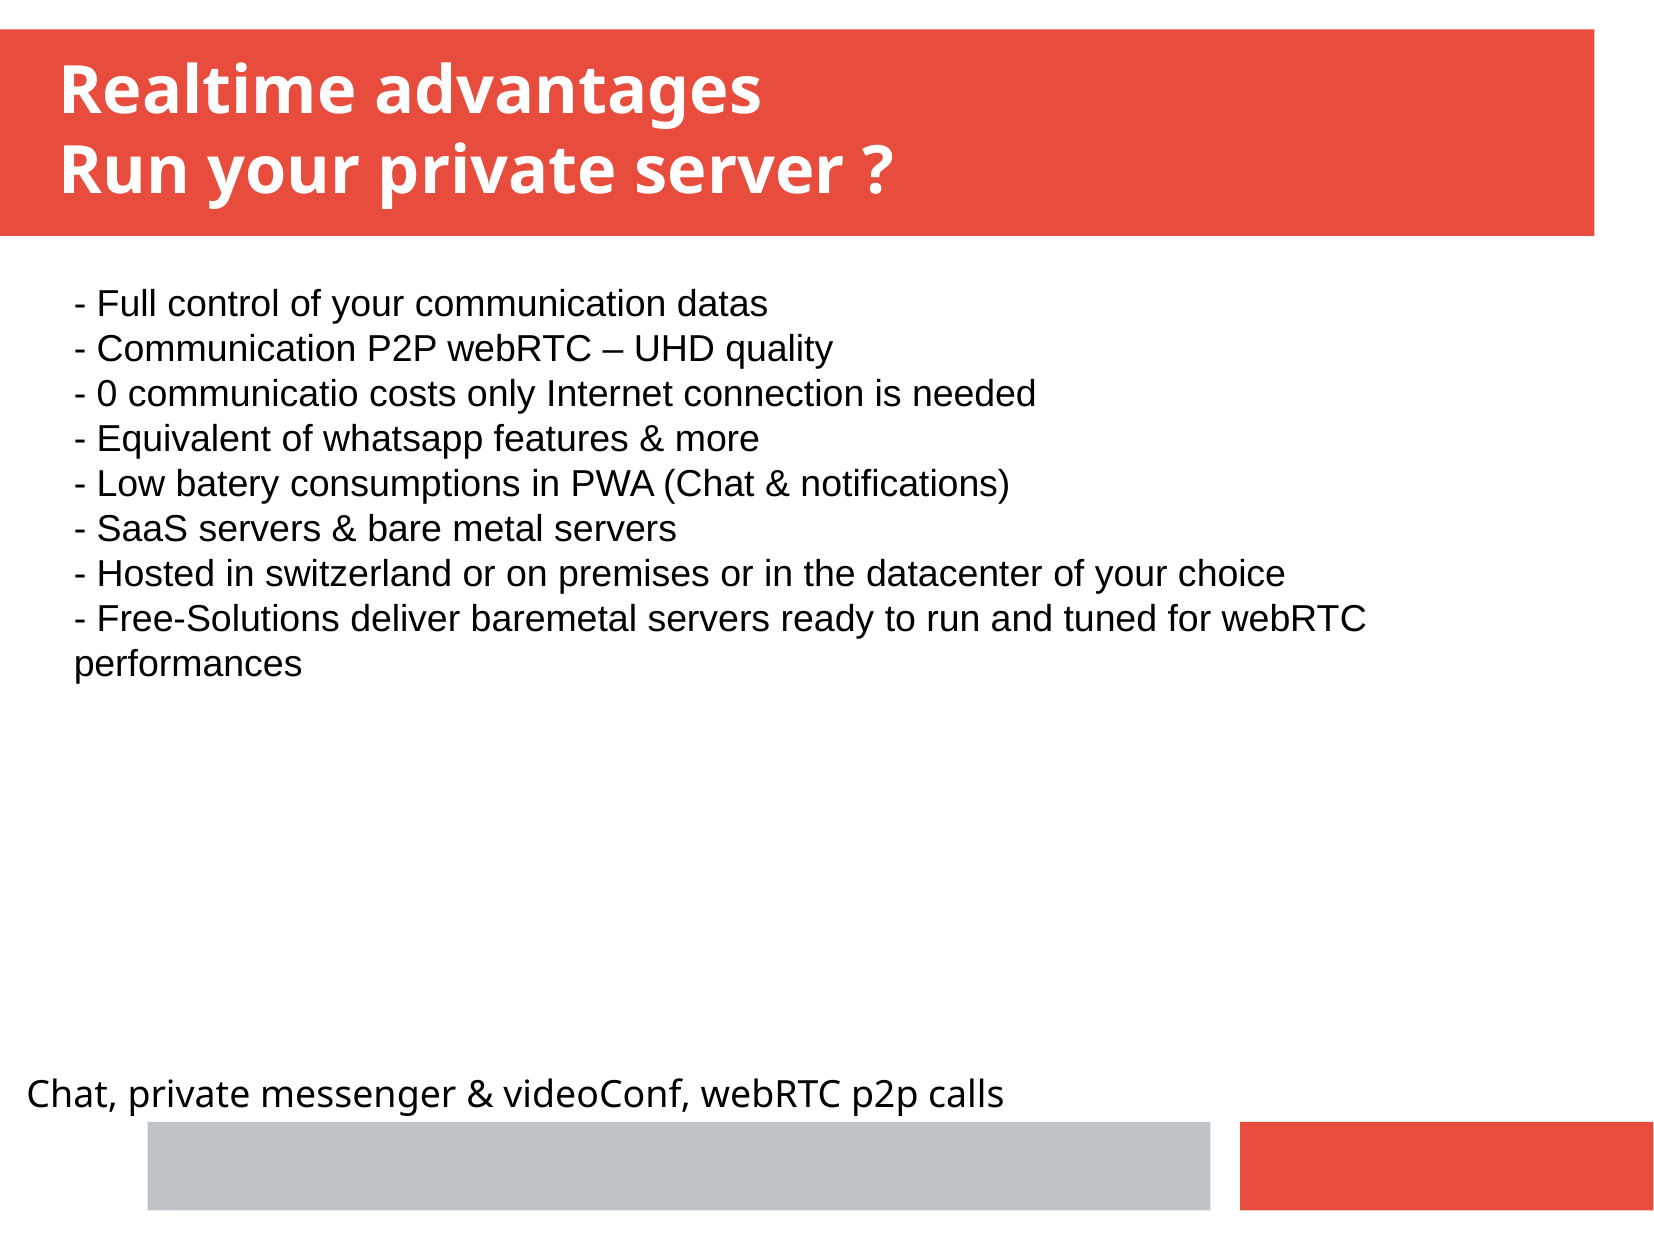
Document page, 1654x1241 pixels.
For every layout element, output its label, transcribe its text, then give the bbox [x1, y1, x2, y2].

text_box - Full control of your communication datas - Communication P2P webRTC – UHD quality - 0 communicatio costs only Internet connection is needed - Equivalent of whatsapp features & more - Low batery consumptions in PWA (Chat & notifications) - SaaS servers & bare metal servers - Hosted in switzerland or on premises or in the datacenter of your choice - Free-Solutions deliver baremetal servers ready to run and tuned for webRTC performances [59, 271, 1618, 875]
text_box Realtime advantages Run your private server ? [58, 58, 1595, 207]
text_box Chat, private messenger & videoConf, webRTC p2p calls [11, 1062, 1134, 1165]
